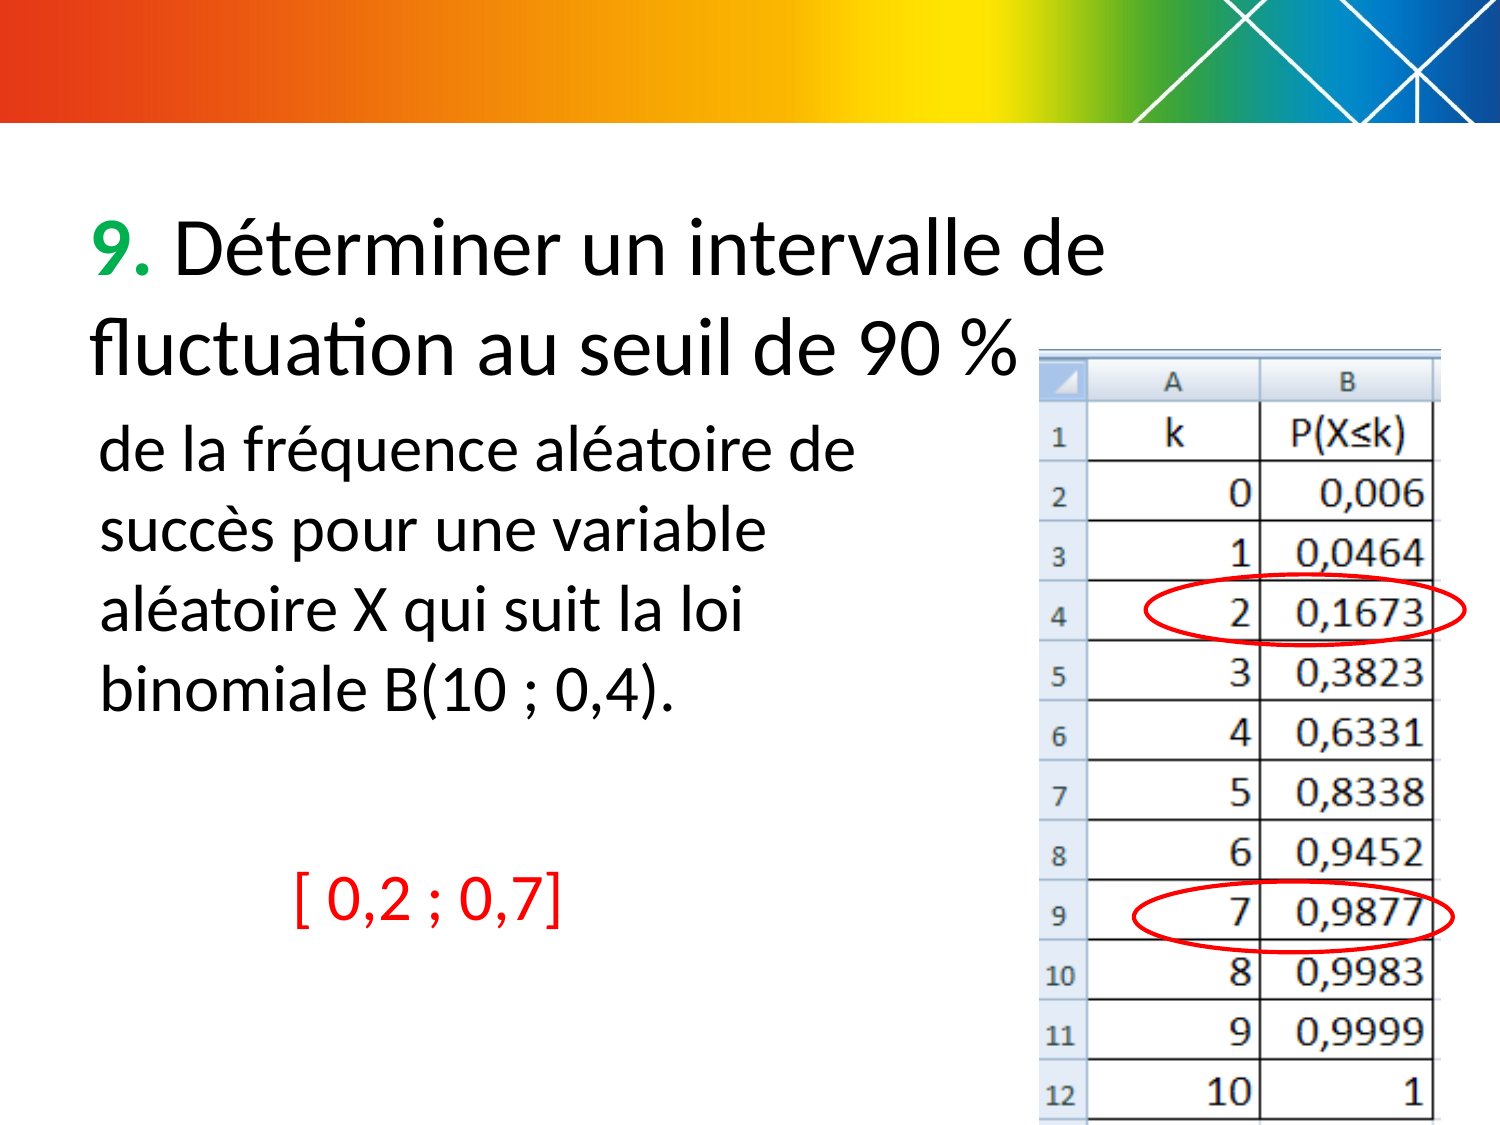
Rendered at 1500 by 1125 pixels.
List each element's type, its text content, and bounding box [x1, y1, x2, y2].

picture [0, 0, 1358, 123]
picture [1137, 884, 1441, 950]
text_box [ 0,2 ; 0,7] [277, 845, 833, 941]
picture [1148, 577, 1441, 643]
picture [1340, 0, 1500, 123]
picture [1039, 349, 1441, 1125]
text_box de la fréquence aléatoire de succès pour une variable aléatoire X qui suit la loi binomiale B(10 ; 0,4). [0, 397, 903, 812]
title 9. Déterminer un intervalle de fluctuation au seuil de 90 % [75, 184, 1425, 398]
